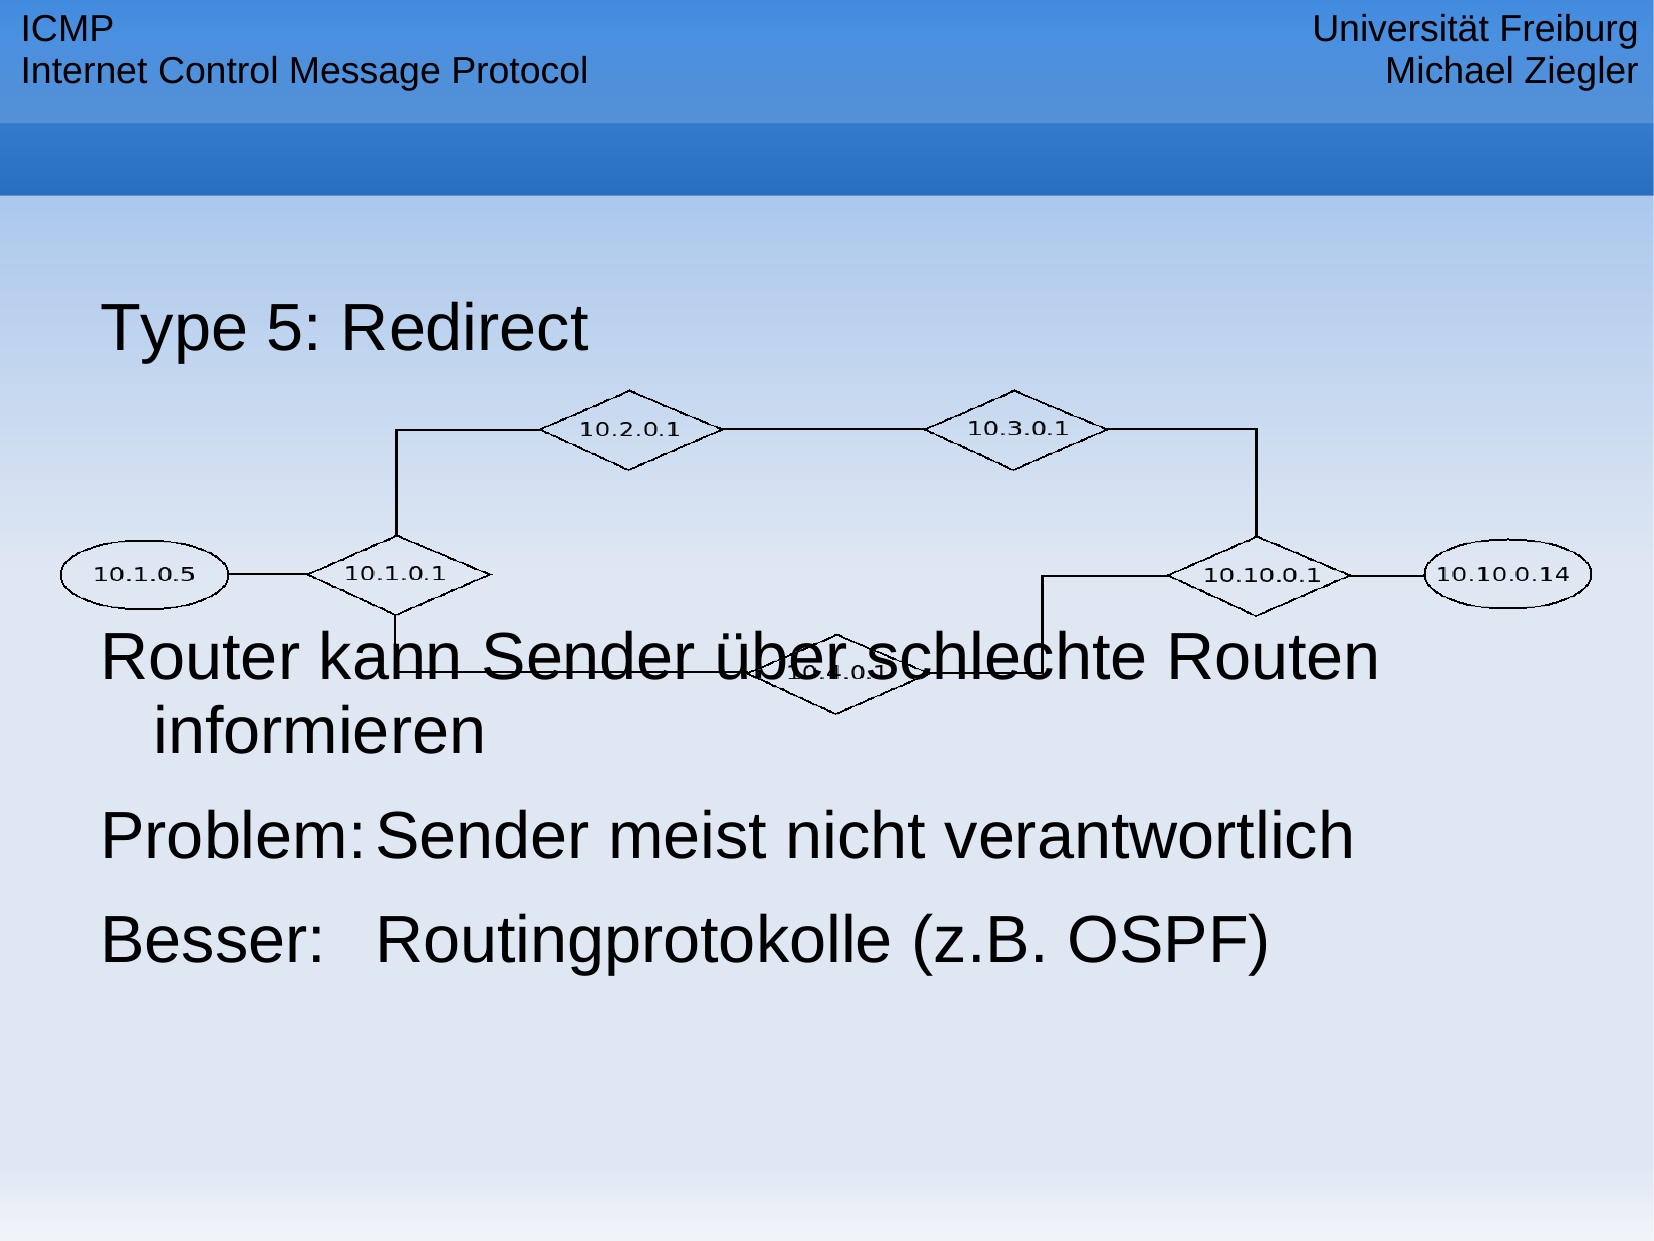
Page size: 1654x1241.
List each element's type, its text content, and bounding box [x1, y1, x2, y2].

list Type 5: Redirect Router kann Sender über schlechte Routen informieren Problem: Sender meist nicht verantwortlich Besser: Routingprotokolle (z.B. OSPF) [82, 290, 1571, 389]
text_box ICMP Internet Control Message Protocol [5, 0, 715, 127]
text_box Universität Freiburg Michael Ziegler [1210, 0, 1654, 183]
list Type 5: Redirect Router kann Sender über schlechte Routen informieren Problem: Sender meist nicht verantwortlich Besser: Routingprotokolle (z.B. OSPF) [82, 715, 1571, 1174]
picture [0, 0, 1654, 1241]
